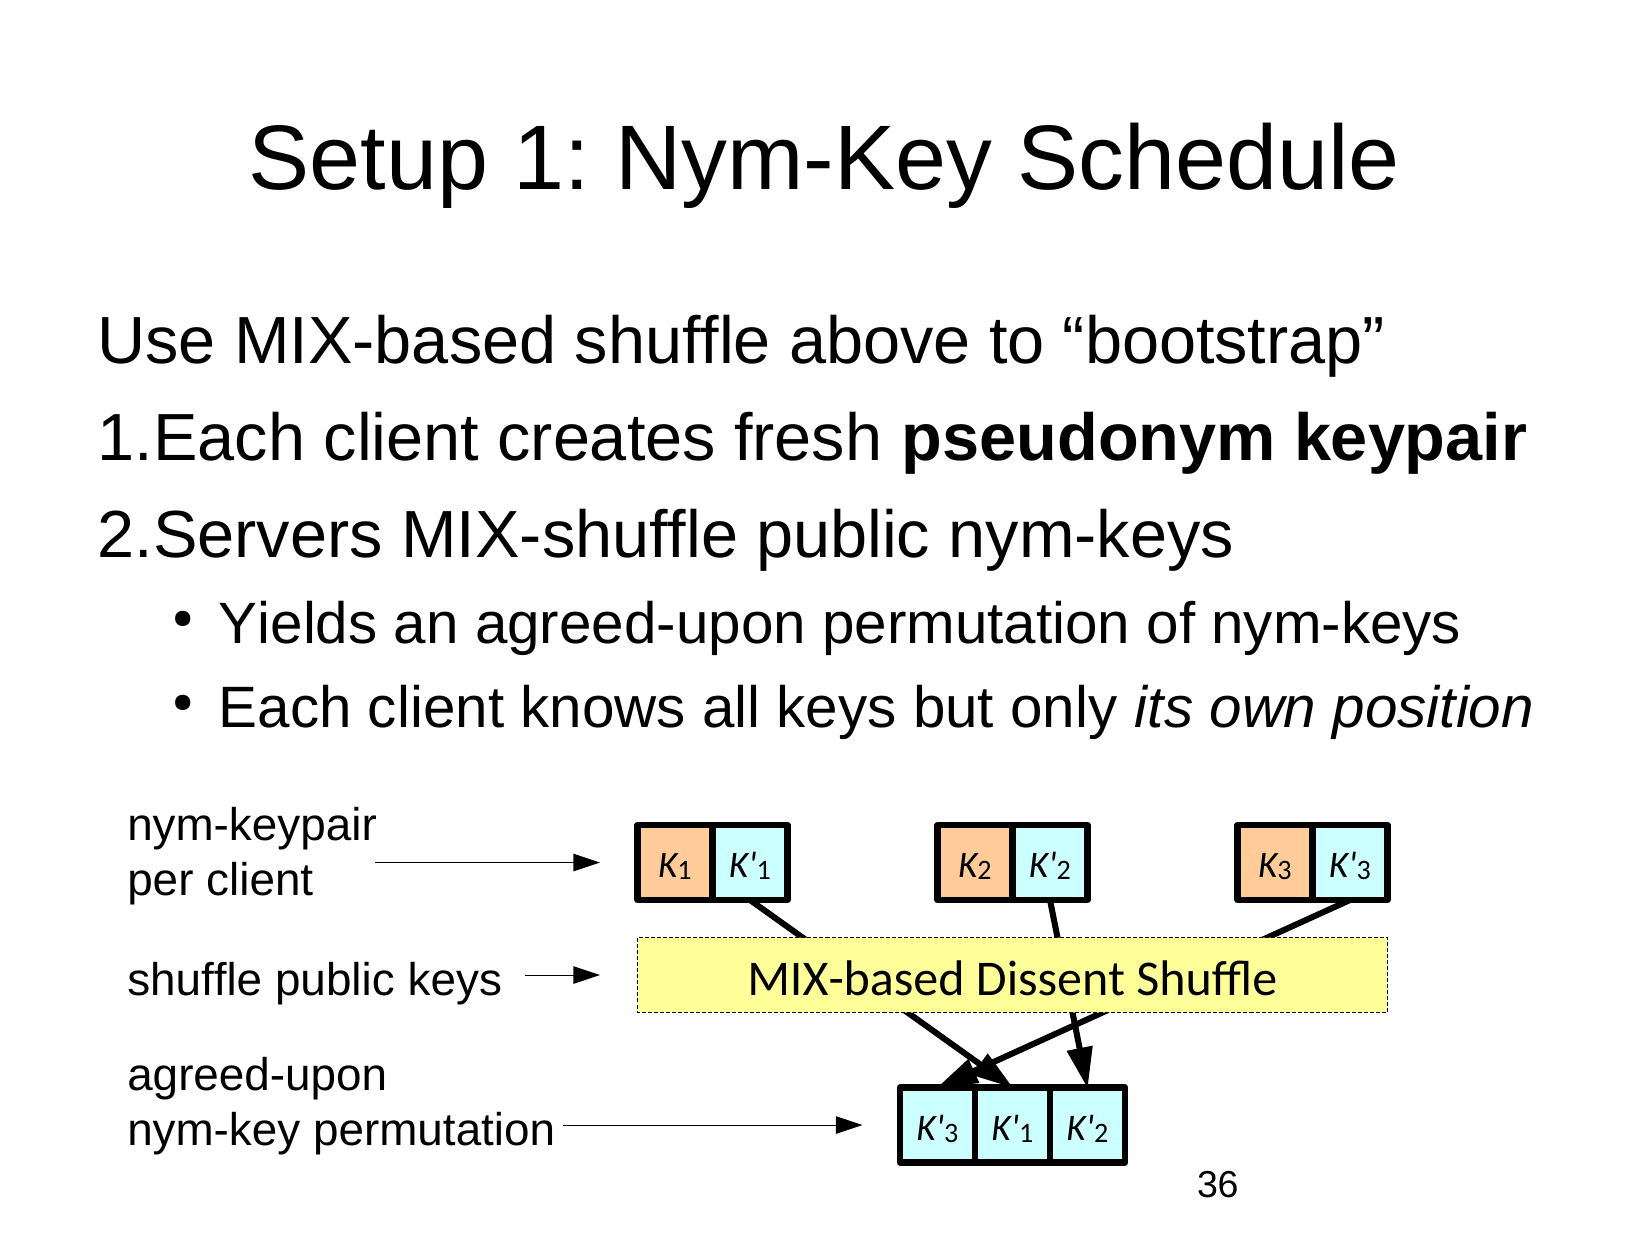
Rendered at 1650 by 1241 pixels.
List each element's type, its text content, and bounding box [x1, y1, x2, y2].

text_box MIX-based Dissent Shuffle [637, 937, 1388, 1013]
text_box K'1 [975, 1087, 1051, 1163]
text_box K'3 [1312, 825, 1388, 901]
text_box K'3 [900, 1087, 975, 1163]
title Setup 1: Nym-Key Schedule [82, 49, 1568, 257]
text_box K2 [937, 825, 1012, 901]
text_box nym-keypair per client [112, 787, 526, 913]
text_box K'1 [712, 825, 788, 901]
text_box K3 [1237, 825, 1312, 901]
text_box K'2 [1051, 1087, 1126, 1163]
text_box shuffle public keys [112, 942, 526, 1013]
text_box K1 [637, 825, 712, 901]
text_box agreed-upon nym-key permutation [112, 1037, 601, 1163]
list Use MIX-based shuffle above to “bootstrap” Each client creates fresh pseudonym keypair Servers MIX-shuffle public nym-keys Yields an agreed-upon permutation of nym-keys Each client knows all keys but only its own position [82, 289, 1568, 751]
text_box K'2 [1012, 825, 1088, 901]
